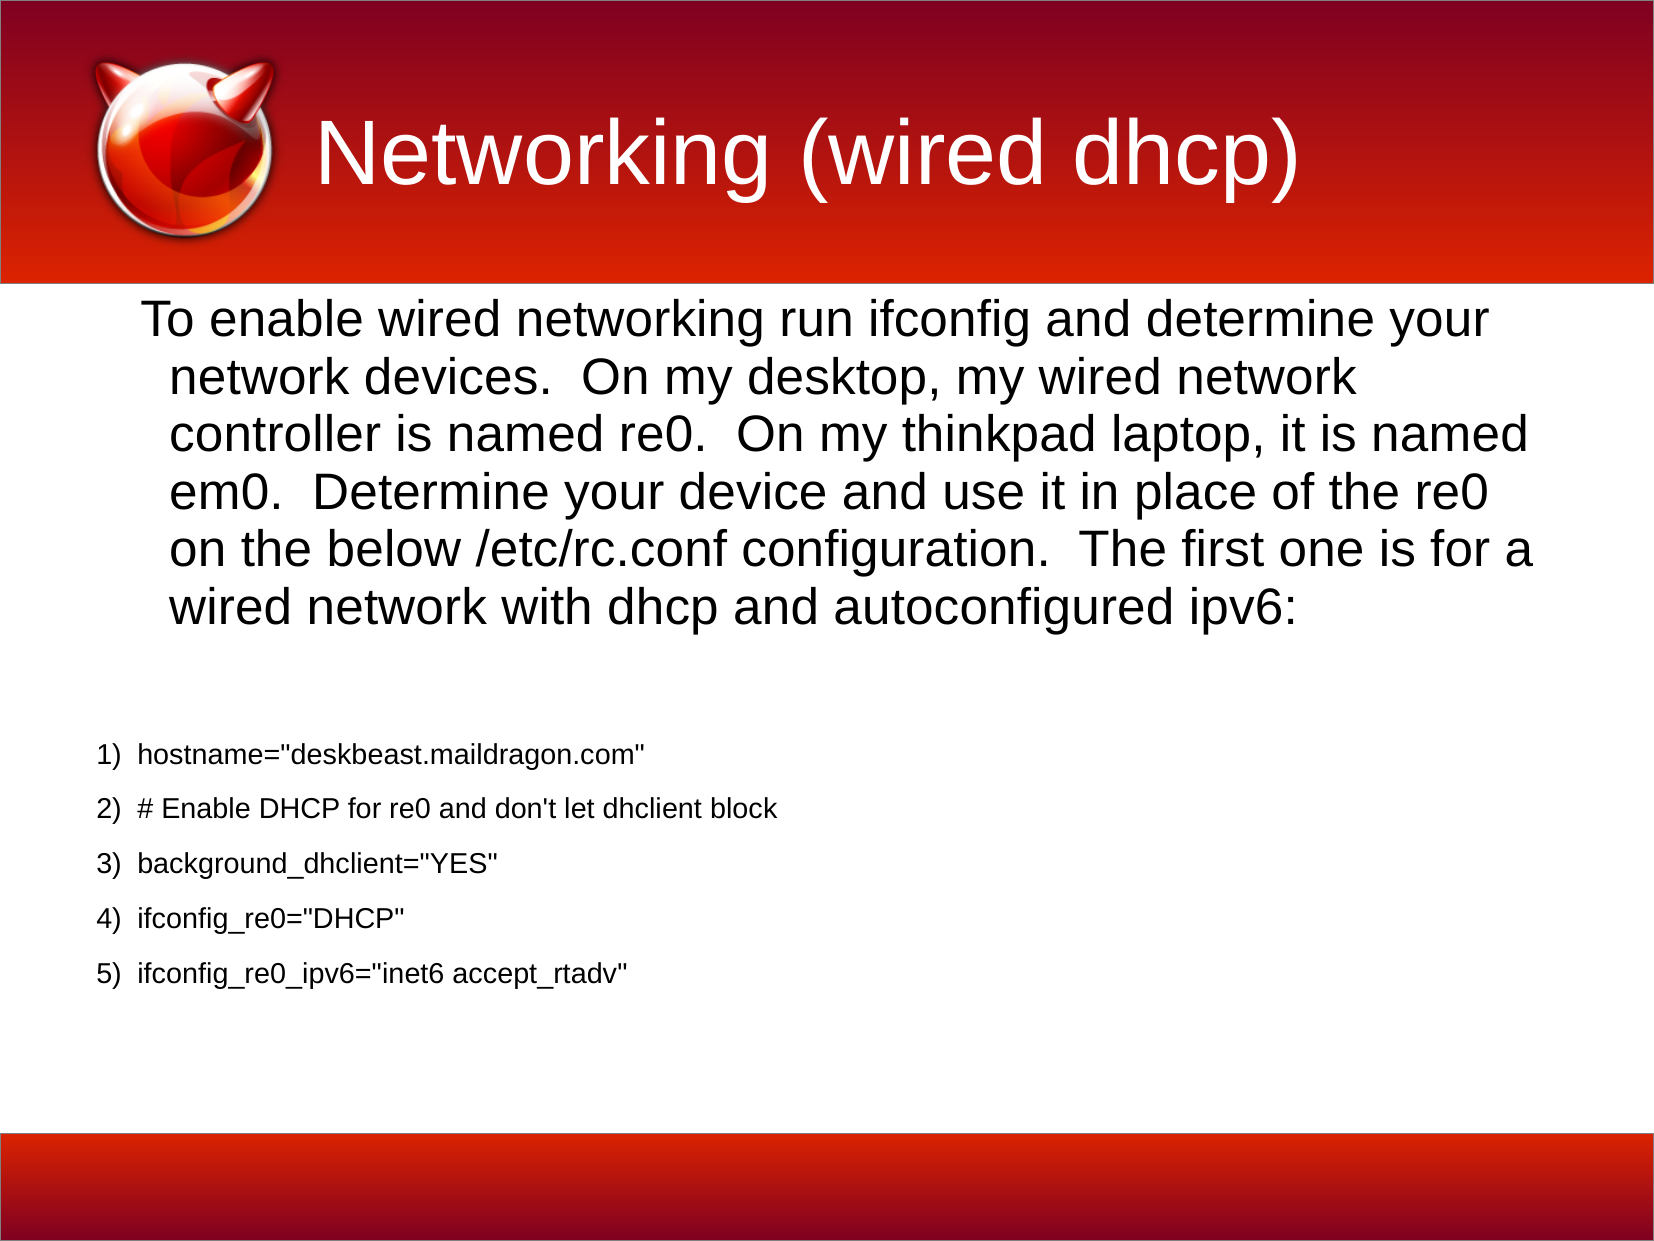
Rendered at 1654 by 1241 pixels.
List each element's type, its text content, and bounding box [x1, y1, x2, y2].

list To enable wired networking run ifconfig and determine your network devices. On my desktop, my wired network controller is named re0. On my thinkpad laptop, it is named em0. Determine your device and use it in place of the re0 on the below /etc/rc.conf configuration. The first one is for a wired network with dhcp and autoconfigured ipv6: hostname="deskbeast.maildragon.com" # Enable DHCP for re0 and don't let dhclient block background_dhclient="YES" ifconfig_re0="DHCP" ifconfig_re0_ipv6="inet6 accept_rtadv" [82, 290, 1538, 1010]
title Networking (wired dhcp) [82, 49, 1536, 257]
